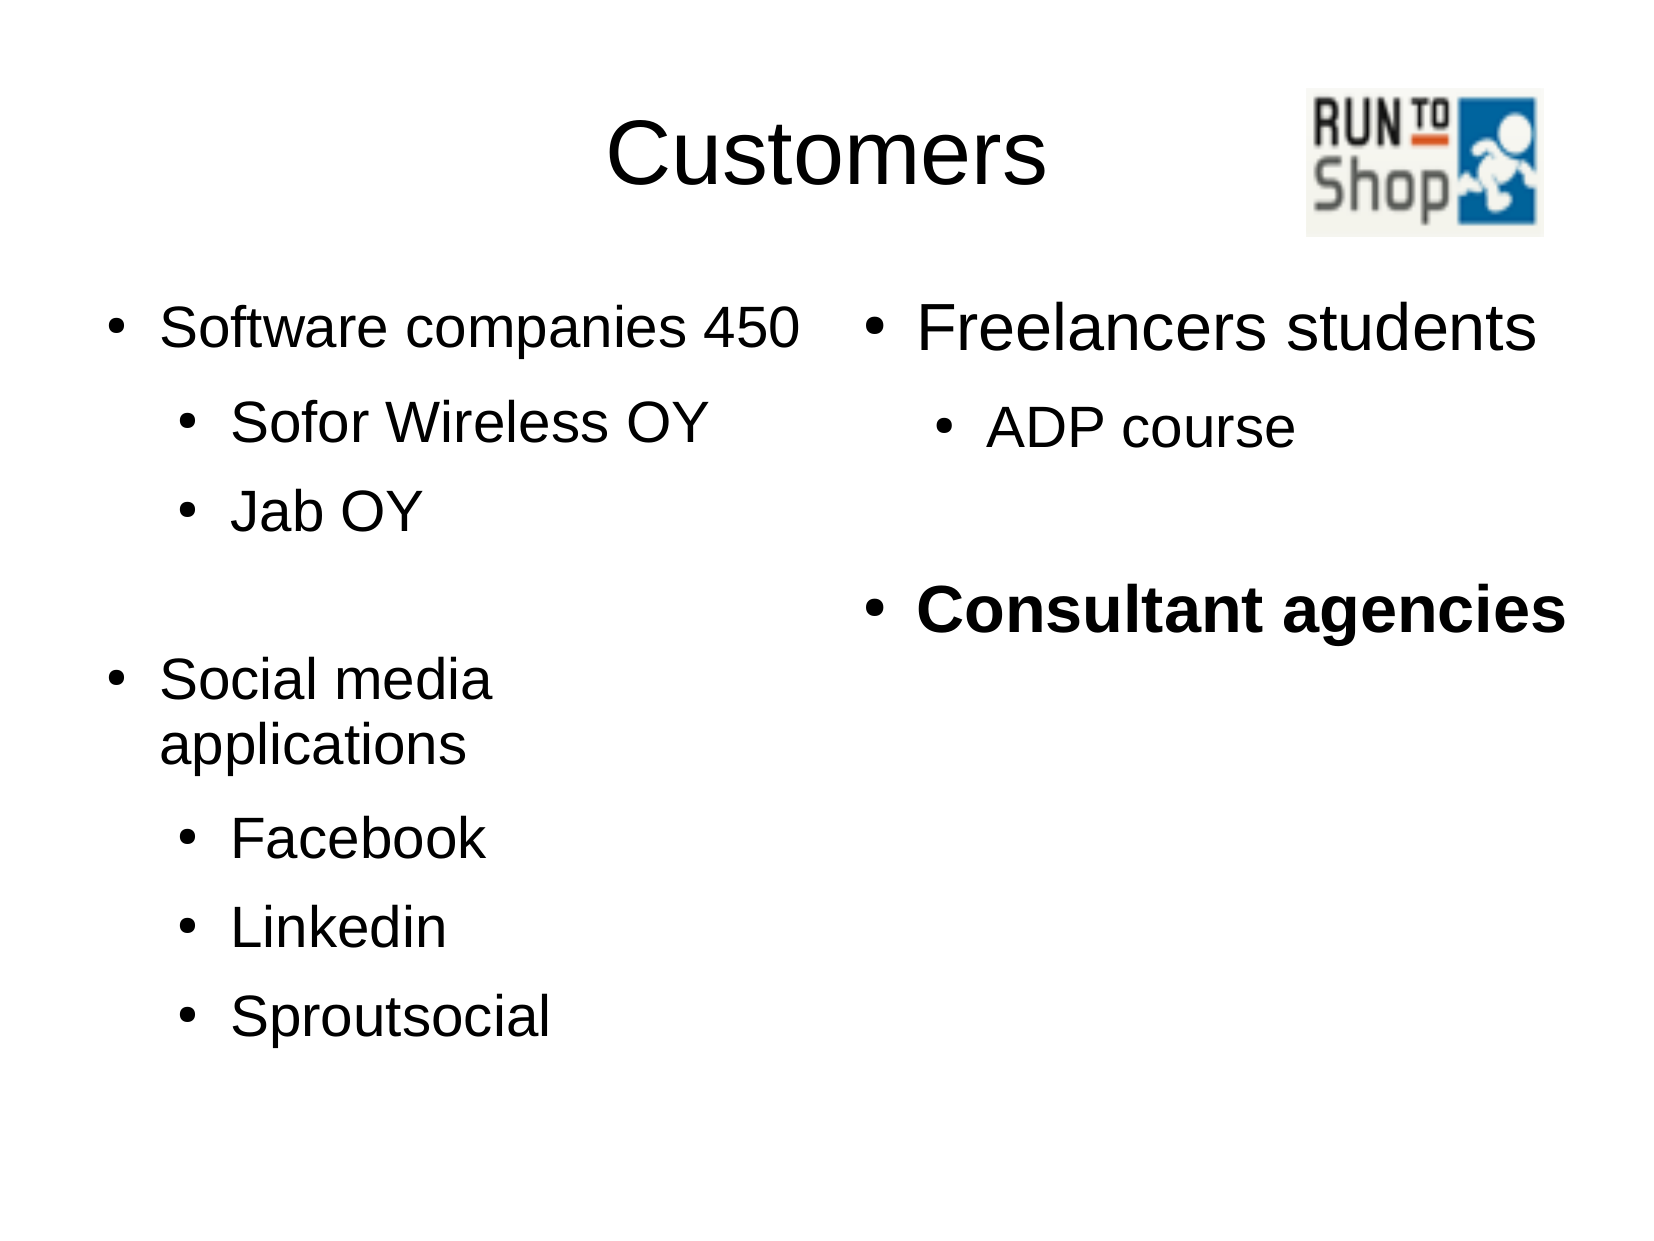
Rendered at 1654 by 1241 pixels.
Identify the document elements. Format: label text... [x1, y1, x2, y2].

title Customers [82, 49, 1571, 257]
list Software companies 450 Sofor Wireless OY Jab OY Social media applications Facebook Linkedin Sproutsocial [88, 295, 815, 1114]
list Freelancers students ADP course Consultant agencies [845, 290, 1572, 1094]
picture [1306, 88, 1544, 237]
